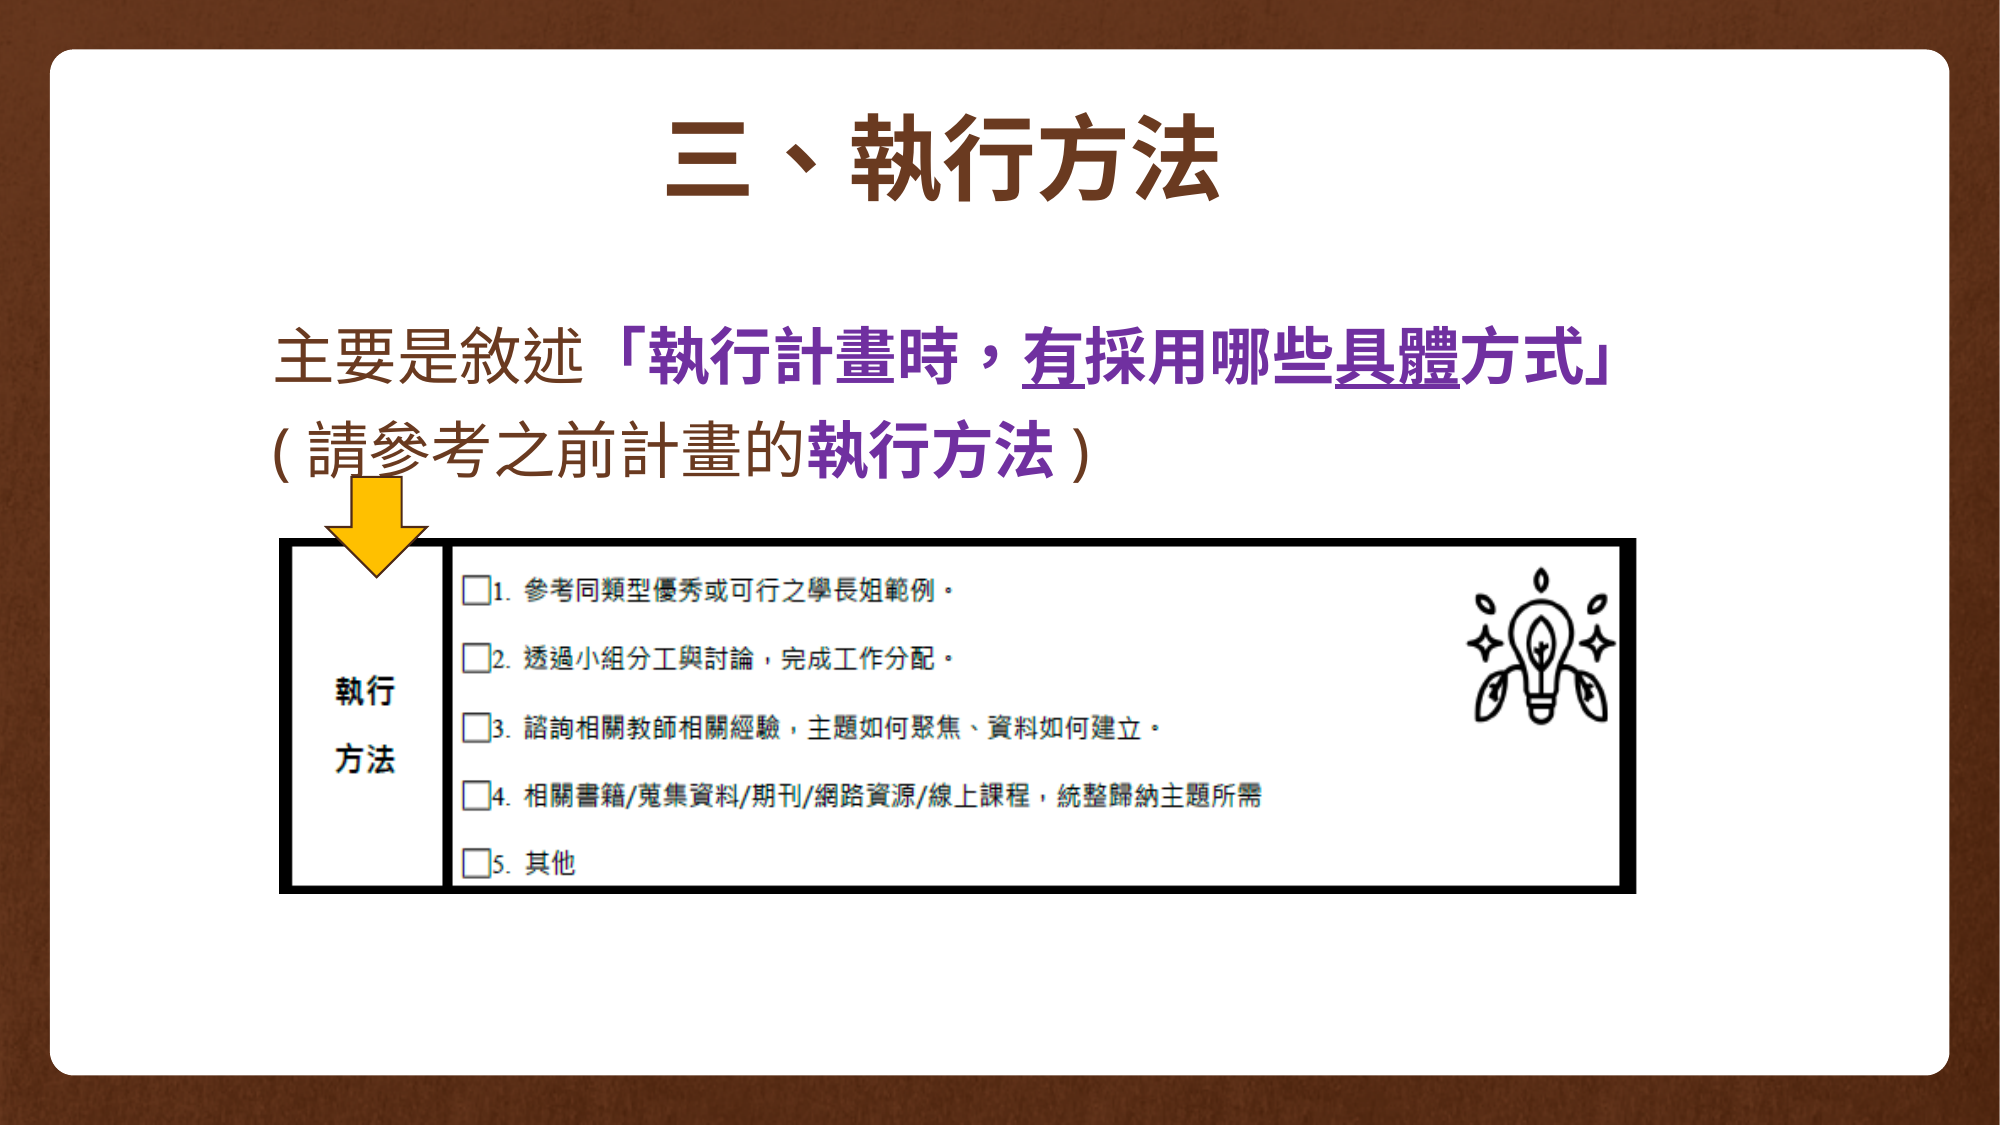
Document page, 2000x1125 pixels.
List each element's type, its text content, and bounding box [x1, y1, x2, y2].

title 三、執行方法 [142, 90, 1743, 220]
picture [0, 0, 2000, 1125]
list 主要是敘述「執行計畫時，有採用哪些具體方式」 (請參考之前計畫的執行方法) [257, 290, 1743, 953]
text_box [326, 476, 427, 578]
